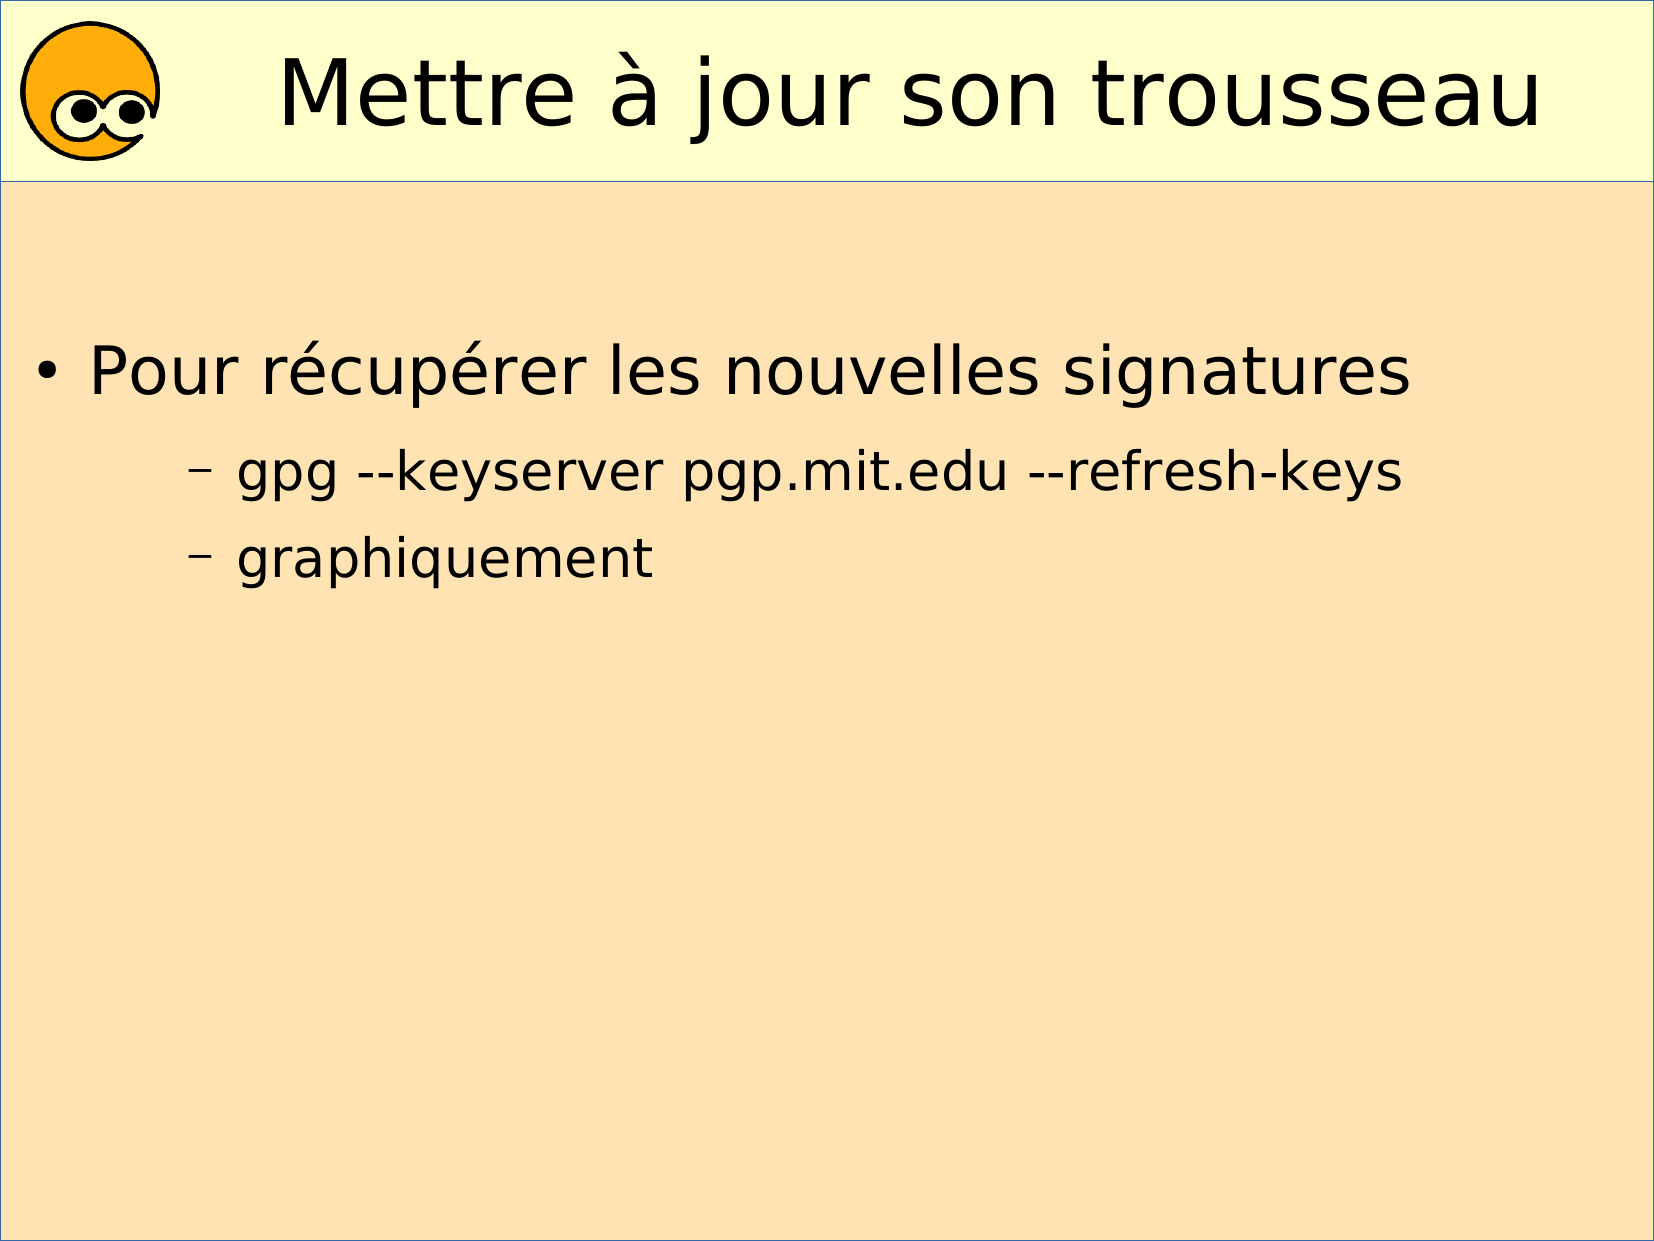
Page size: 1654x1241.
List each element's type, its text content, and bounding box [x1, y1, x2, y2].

title Mettre à jour son trousseau [203, 33, 1620, 154]
list Pour récupérer les nouvelles signatures gpg --keyserver pgp.mit.edu --refresh-keys graphiquement [0, 332, 1654, 1152]
picture [20, 21, 160, 161]
